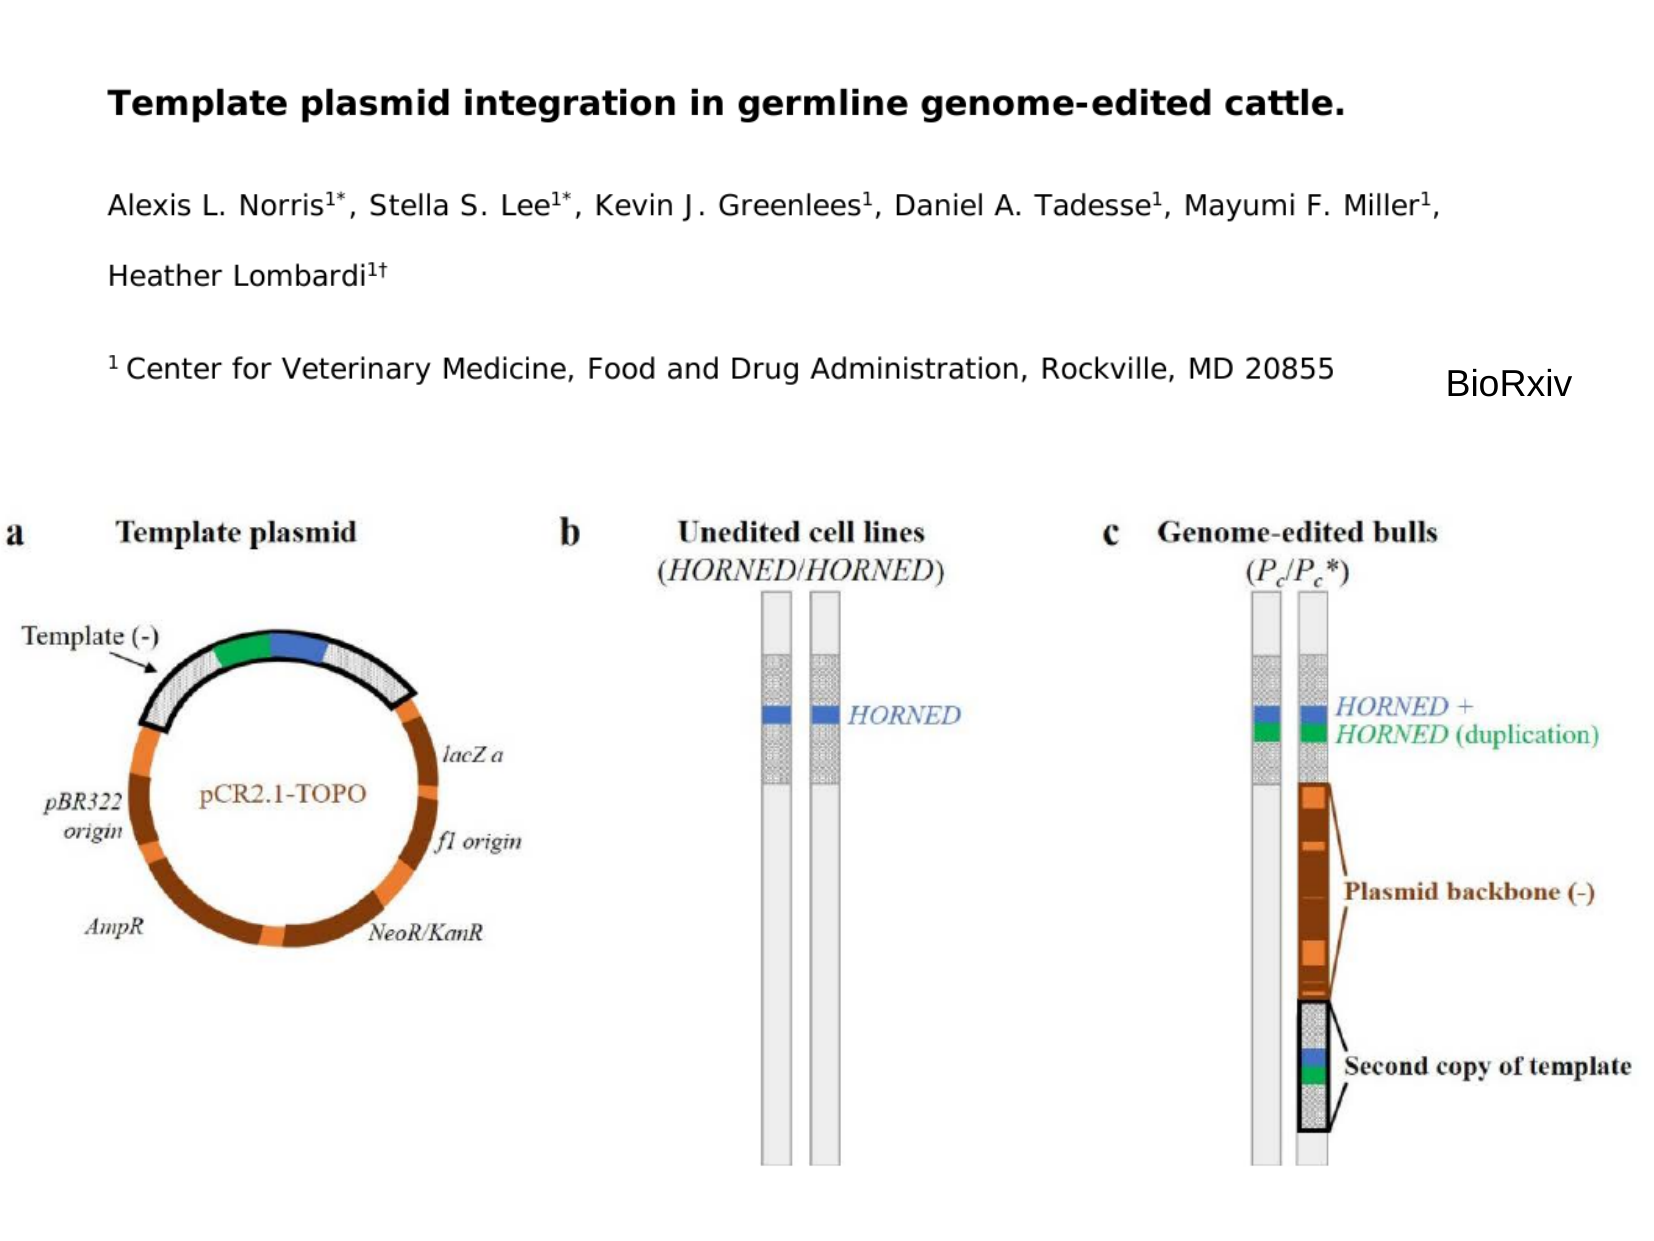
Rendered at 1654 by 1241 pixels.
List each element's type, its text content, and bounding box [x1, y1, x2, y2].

text_box BioRxiv [1430, 354, 1588, 412]
picture [0, 501, 1649, 1177]
picture [94, 73, 1454, 406]
